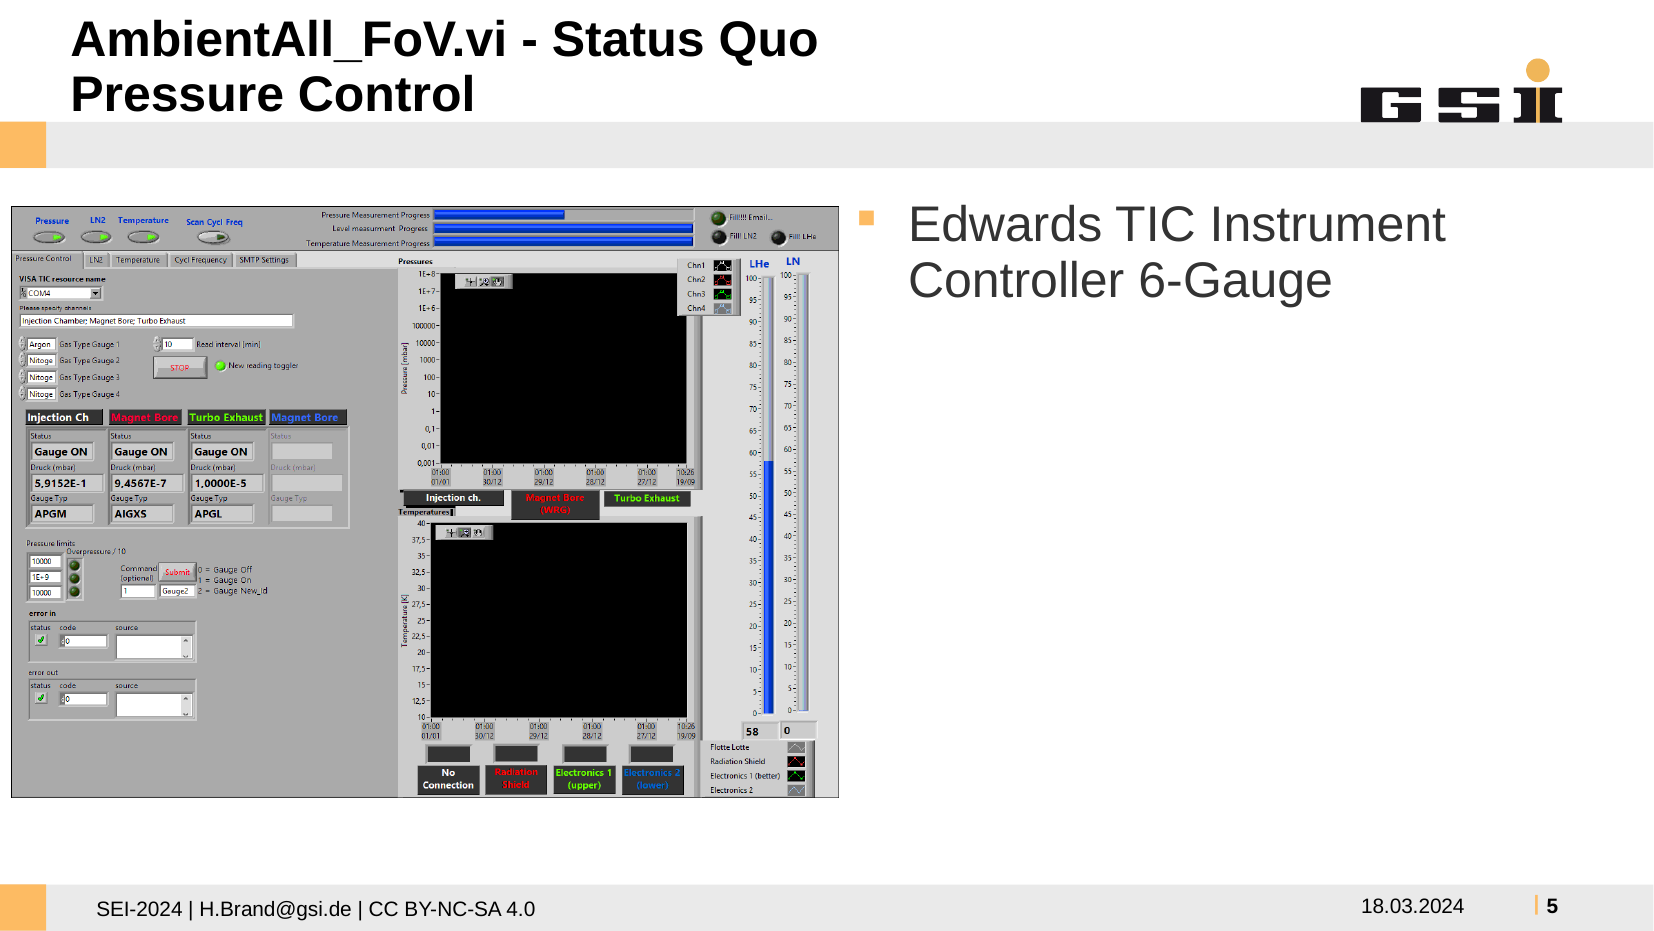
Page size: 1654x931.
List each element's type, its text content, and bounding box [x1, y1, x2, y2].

title AmbientAll_FoV.vi - Status Quo Pressure Control [70, 10, 1081, 123]
picture [1359, 56, 1564, 125]
list Edwards TIC Instrument Controller 6-Gauge [837, 196, 1562, 862]
picture [11, 206, 837, 798]
